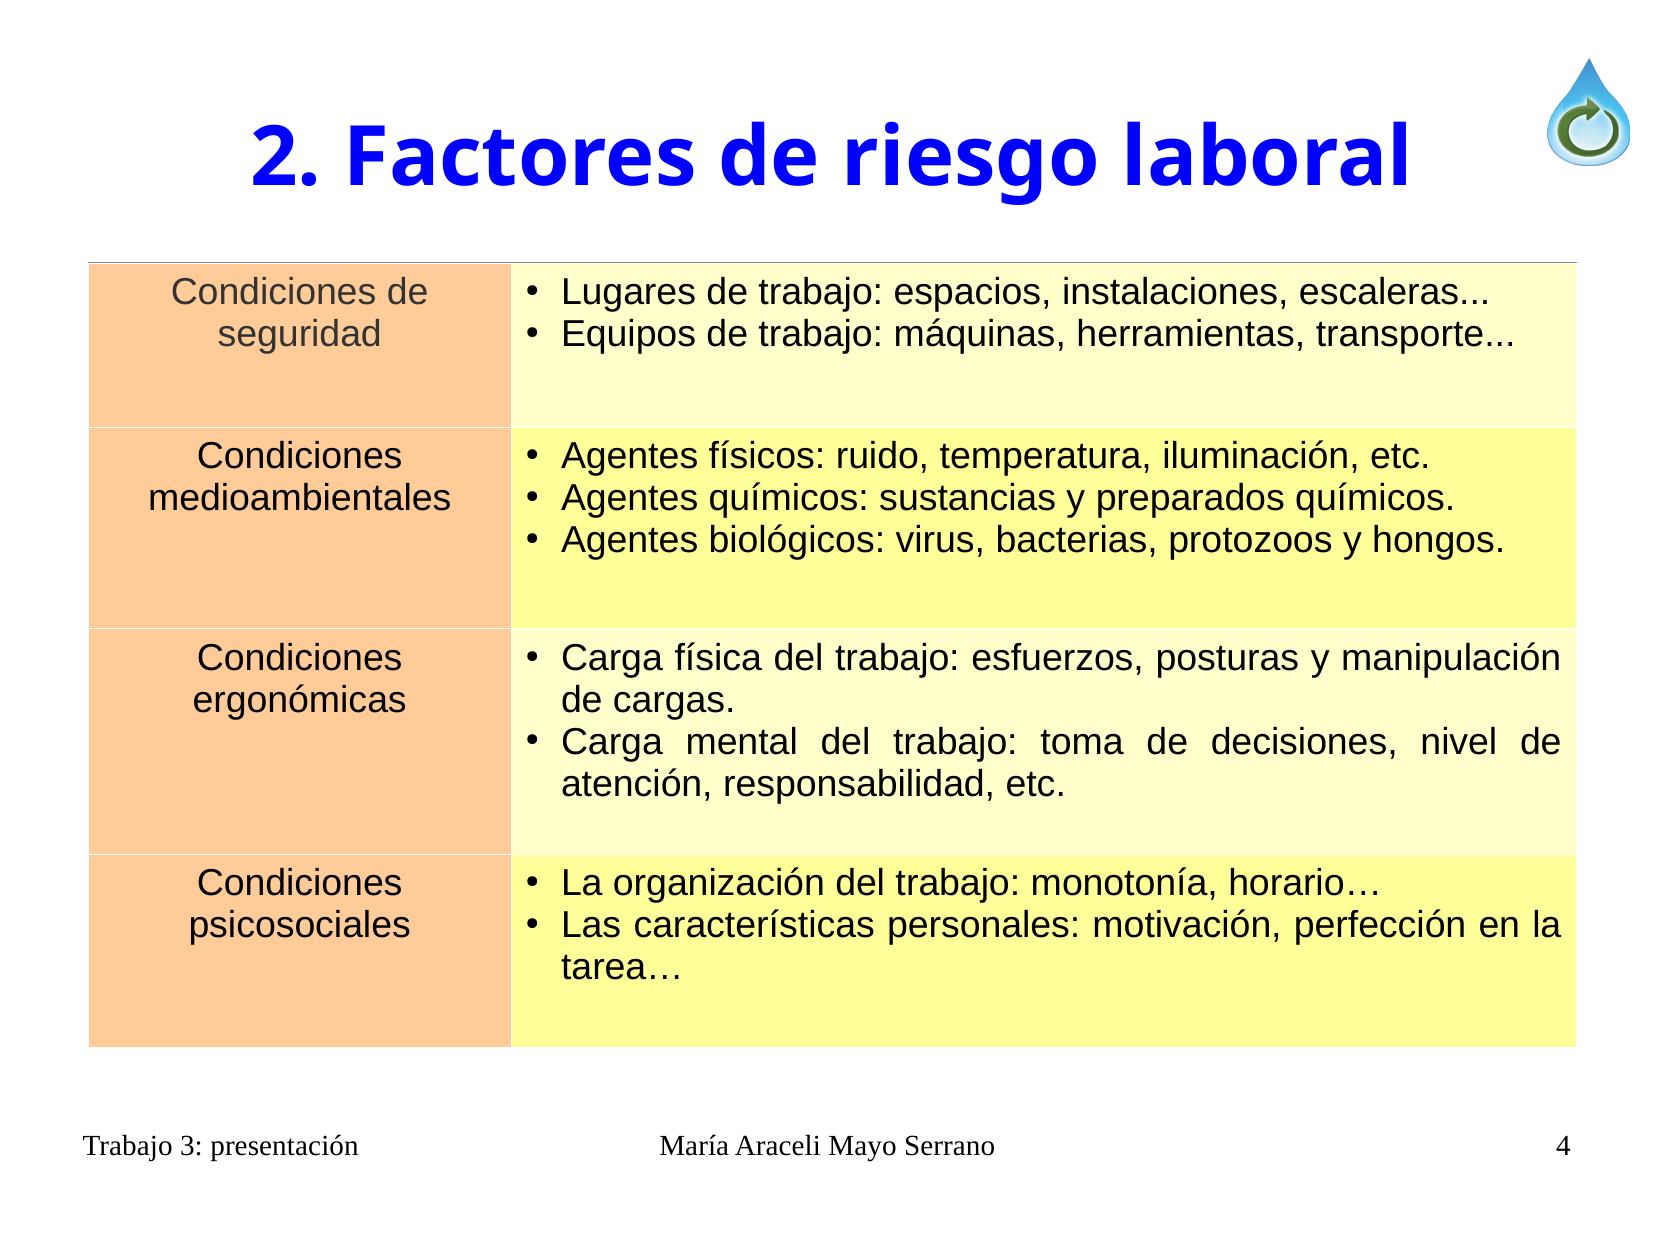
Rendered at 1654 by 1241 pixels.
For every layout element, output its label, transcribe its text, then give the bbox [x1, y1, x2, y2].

table_header Condiciones de seguridad [89, 264, 511, 427]
table_cell Carga física del trabajo: esfuerzos, posturas y manipulación de cargas. Carga mental del trabajo: toma de decisiones, nivel de atención, responsabilidad, etc. [512, 629, 1576, 854]
picture [1577, 58, 1630, 166]
table_cell Condiciones ergonómicas [89, 629, 511, 854]
table_cell Condiciones medioambientales [89, 428, 511, 628]
title 2. Factores de riesgo laboral [88, 49, 1577, 257]
table_cell La organización del trabajo: monotonía, horario… Las características personales: motivación, perfección en la tarea… [512, 855, 1576, 1047]
table_header Lugares de trabajo: espacios, instalaciones, escaleras... Equipos de trabajo: máquinas, herramientas, transporte... [512, 264, 1576, 427]
table_cell Condiciones psicosociales [89, 855, 511, 1047]
table_cell Agentes físicos: ruido, temperatura, iluminación, etc. Agentes químicos: sustancias y preparados químicos. Agentes biológicos: virus, bacterias, protozoos y hongos. [512, 428, 1576, 628]
